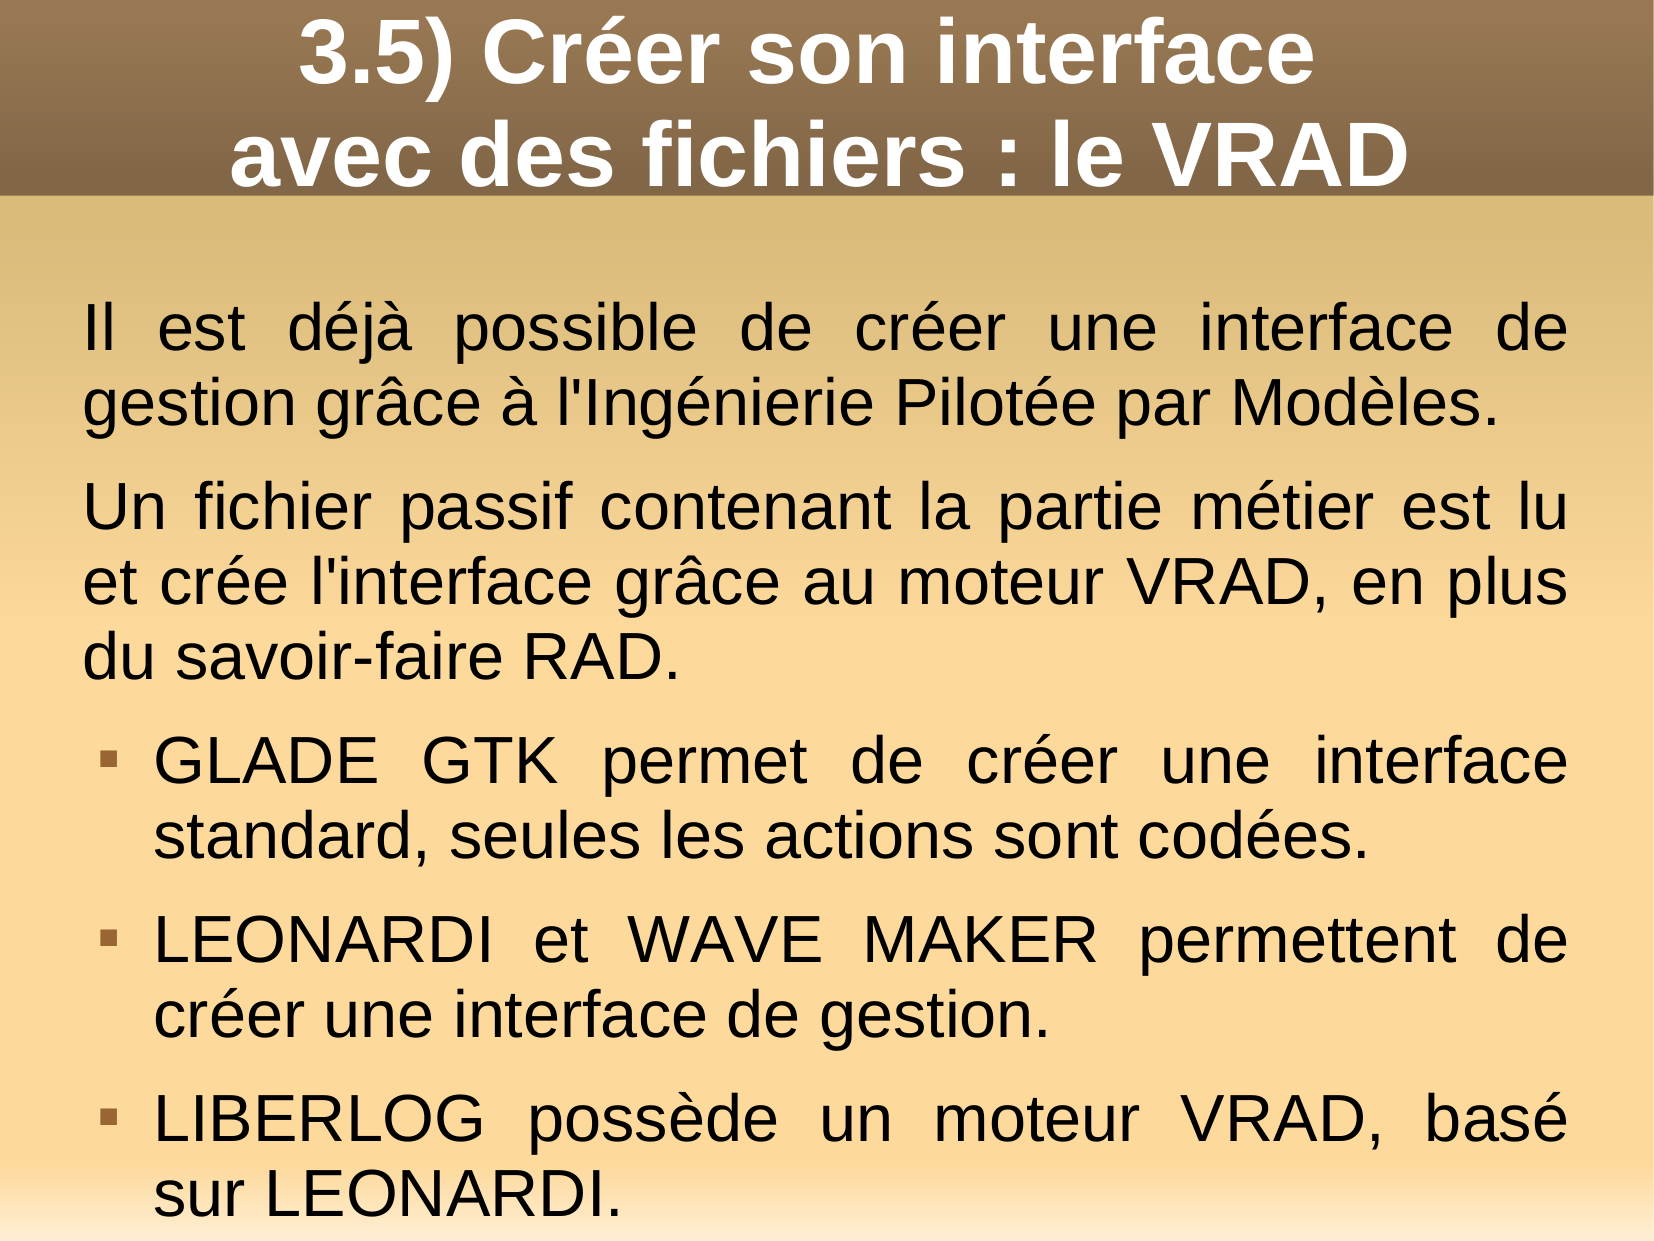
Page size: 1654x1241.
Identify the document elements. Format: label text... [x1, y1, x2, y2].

title 3.5) Créer son interface avec des fichiers : le VRAD [76, 1, 1565, 207]
list Il est déjà possible de créer une interface de gestion grâce à l'Ingénierie Pilotée par Modèles. Un fichier passif contenant la partie métier est lu et crée l'interface grâce au moteur VRAD, en plus du savoir-faire RAD. GLADE GTK permet de créer une interface standard, seules les actions sont codées. LEONARDI et WAVE MAKER permettent de créer une interface de gestion. LIBERLOG possède un moteur VRAD, basé sur LEONARDI. [82, 290, 1571, 1231]
picture [0, 0, 1654, 1241]
